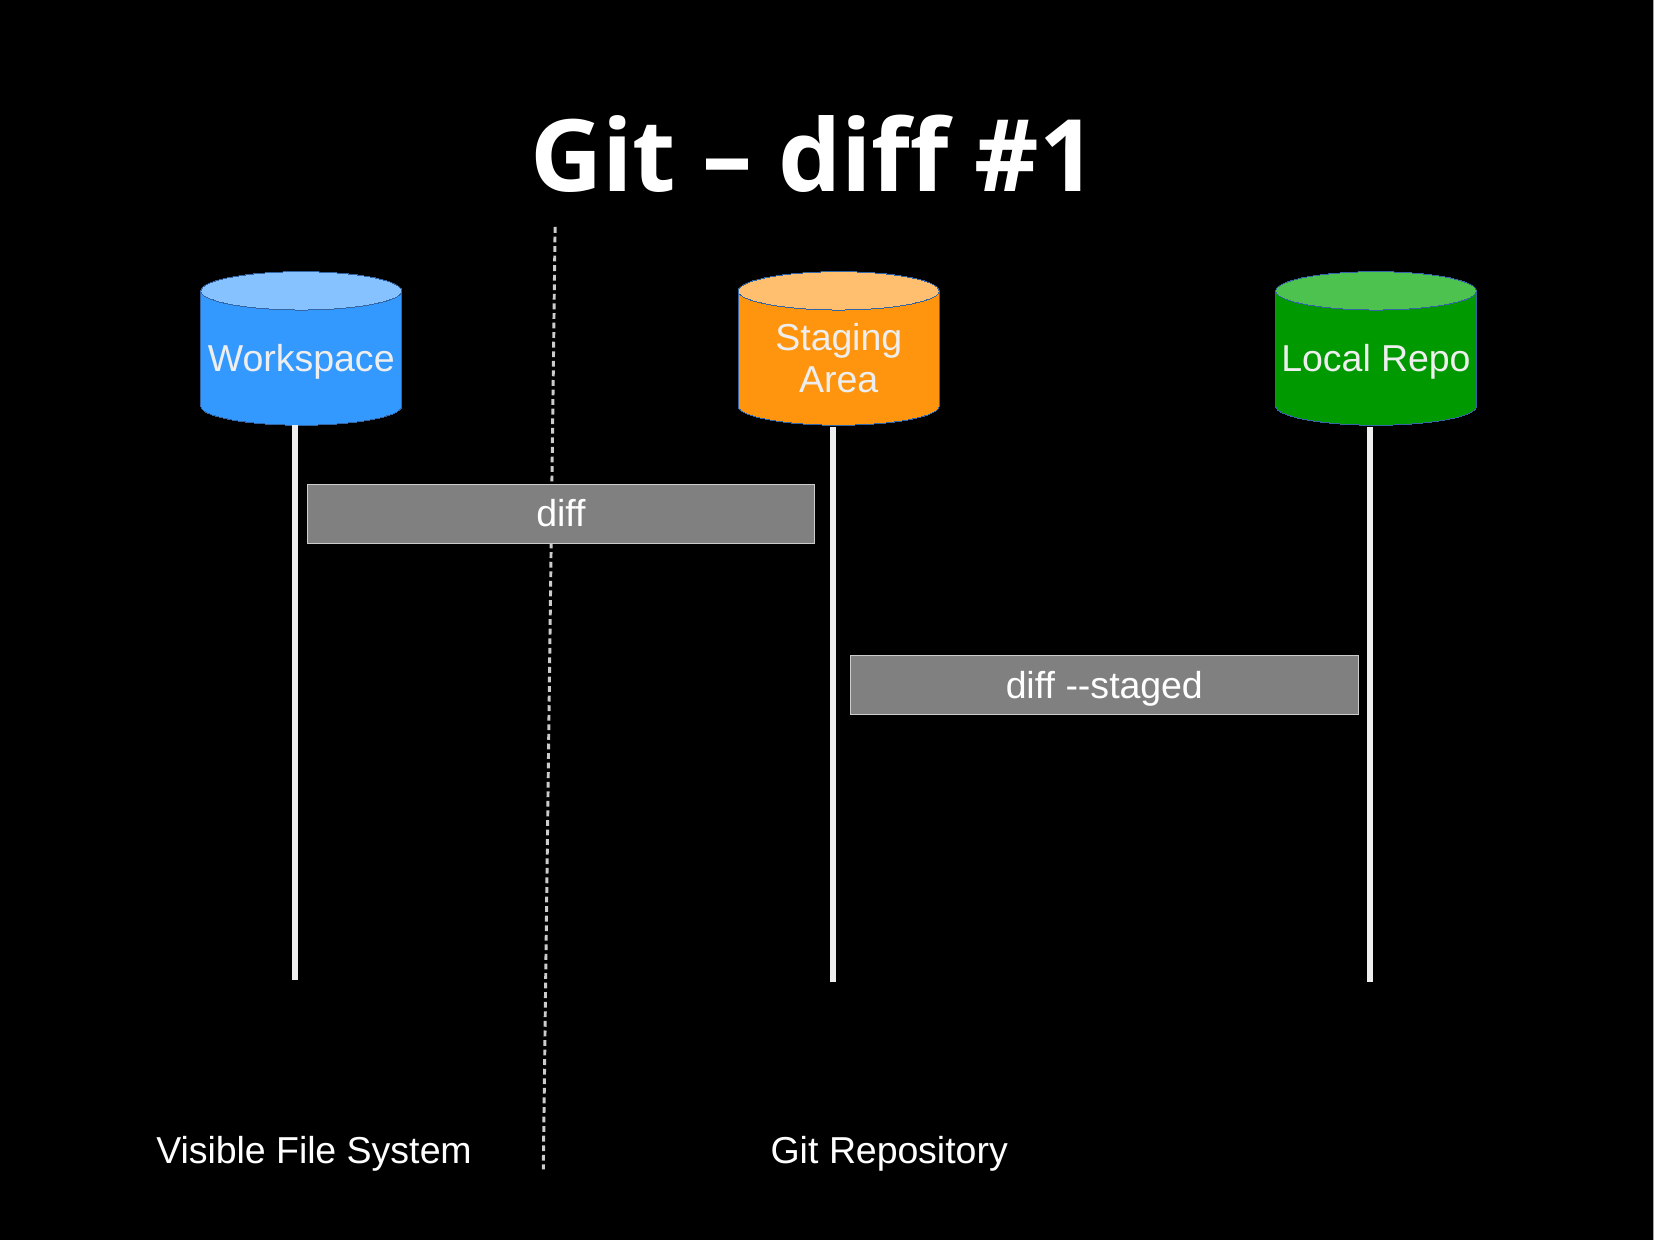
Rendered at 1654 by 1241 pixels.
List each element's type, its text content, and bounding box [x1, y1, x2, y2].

text_box Visible File System [141, 1122, 487, 1179]
text_box Git Repository [755, 1122, 1023, 1179]
text_box Staging Area [738, 292, 940, 426]
text_box Workspace [200, 292, 402, 426]
text_box diff [307, 484, 815, 544]
title Git – diff #1 [82, 49, 1571, 257]
text_box Local Repo [1275, 293, 1477, 426]
text_box diff --staged [850, 655, 1359, 715]
